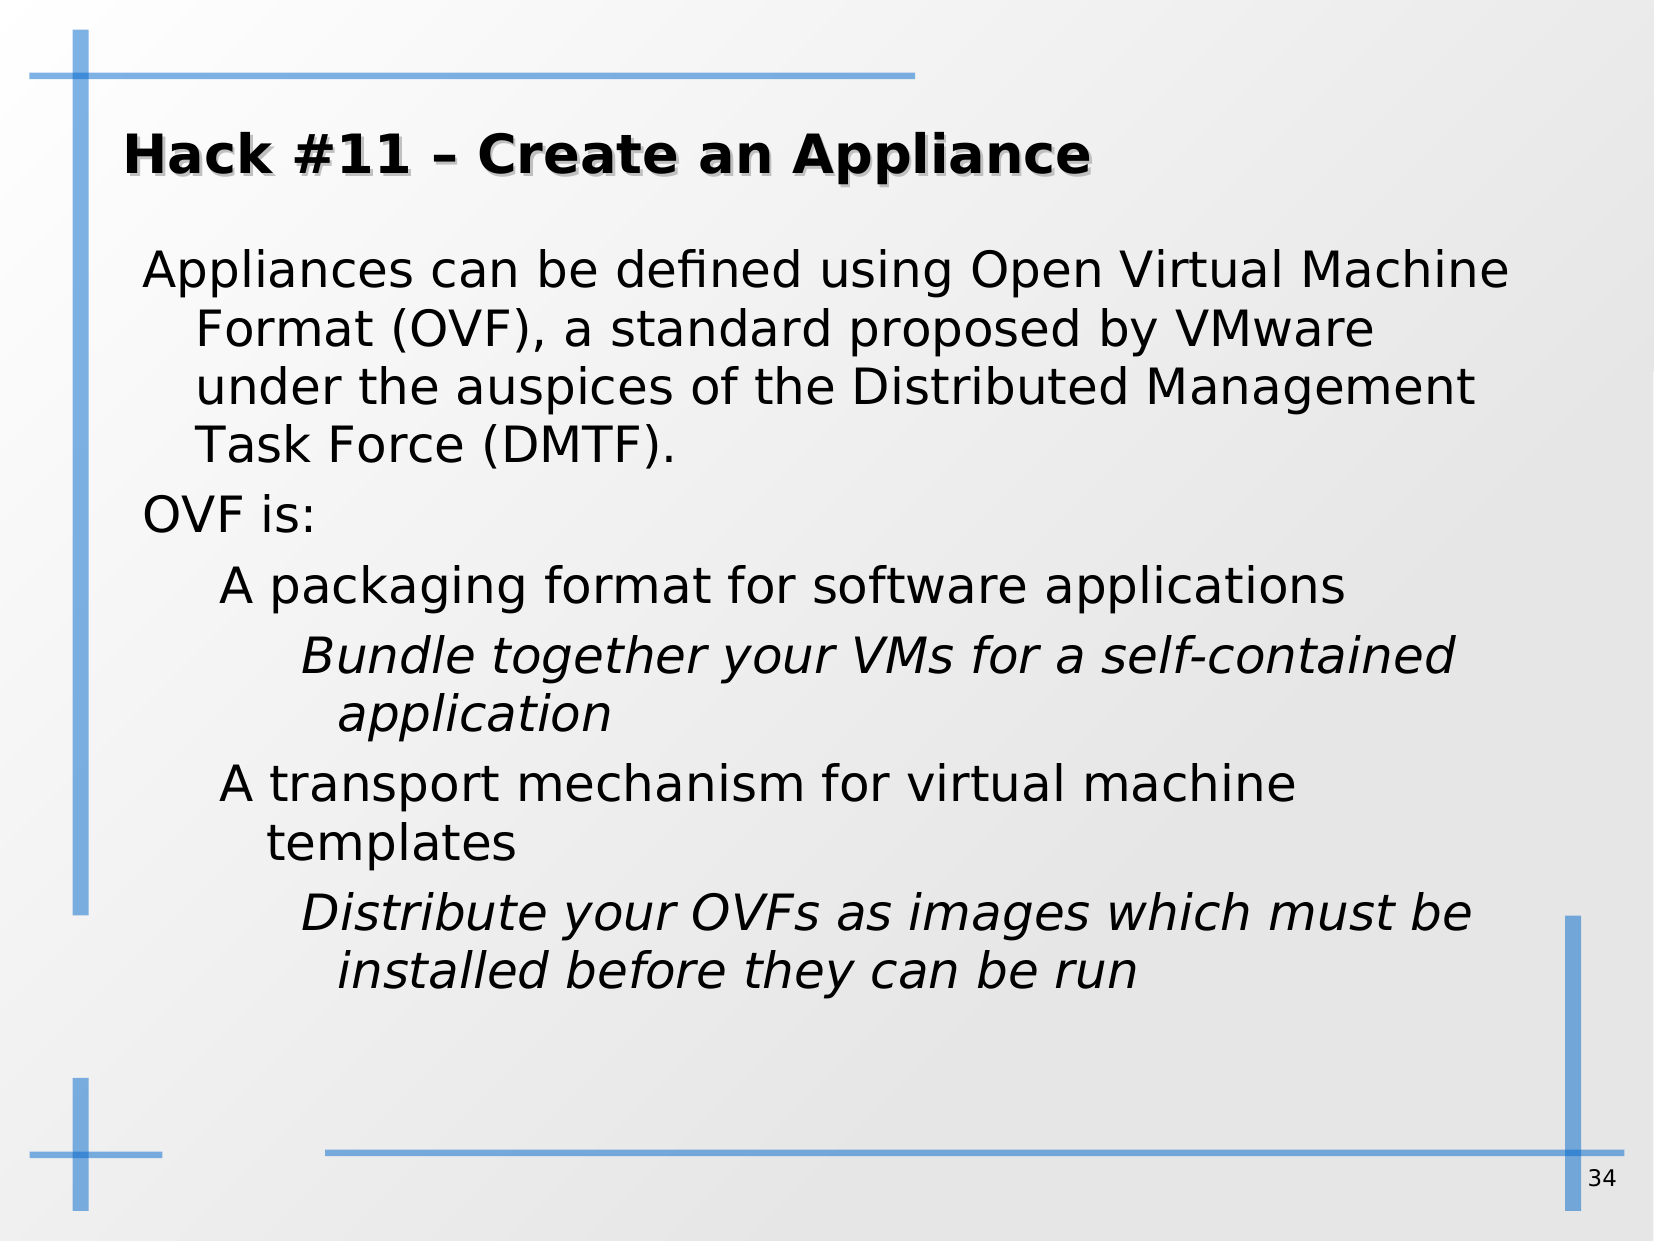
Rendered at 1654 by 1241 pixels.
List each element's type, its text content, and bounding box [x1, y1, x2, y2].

list Appliances can be defined using Open Virtual Machine Format (OVF), a standard proposed by VMware under the auspices of the Distributed Management Task Force (DMTF). OVF is: A packaging format for software applications Bundle together your VMs for a self-contained application A transport mechanism for virtual machine templates Distribute your OVFs as images which must be installed before they can be run [124, 241, 1526, 1133]
title Hack #11 – Create an Appliance [122, 91, 1524, 219]
